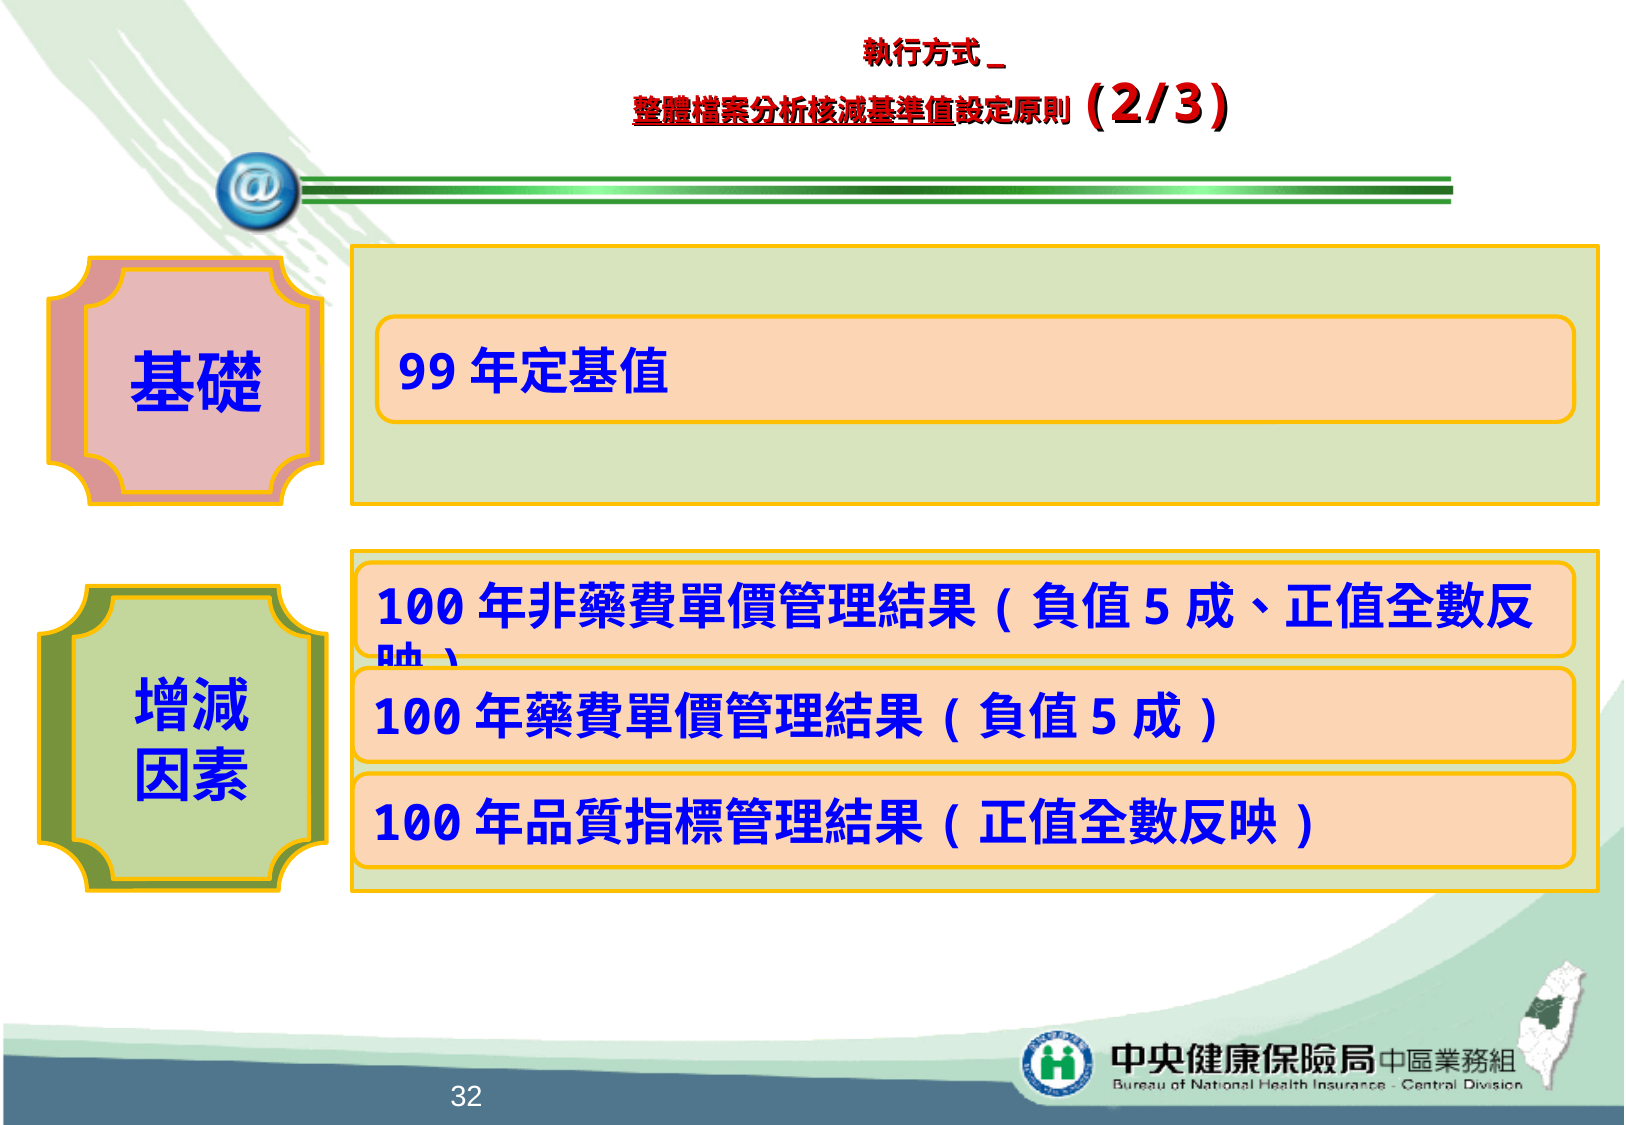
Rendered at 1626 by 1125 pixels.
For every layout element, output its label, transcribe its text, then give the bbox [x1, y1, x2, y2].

text_box [352, 246, 1598, 504]
text_box [421, 657, 451, 667]
text_box [352, 551, 1598, 891]
text_box 100年藥費單價管理結果(負值5成) [352, 667, 1575, 762]
text_box 100年非藥費單價管理結果(負值5成、正值全數反映) [355, 562, 1575, 657]
text_box 基礎 [86, 269, 308, 493]
text_box 增減因素 [73, 597, 309, 879]
text_box [393, 657, 397, 667]
text_box [48, 257, 323, 504]
text_box 99年定基值 [377, 316, 1575, 422]
title 執行方式_ 整體檔案分析核減基準值設定原則(2/3) [210, 0, 1625, 176]
text_box 100年品質指標管理結果(正值全數反映) [352, 773, 1575, 868]
text_box [39, 585, 327, 891]
text_box [435, 1065, 815, 1125]
